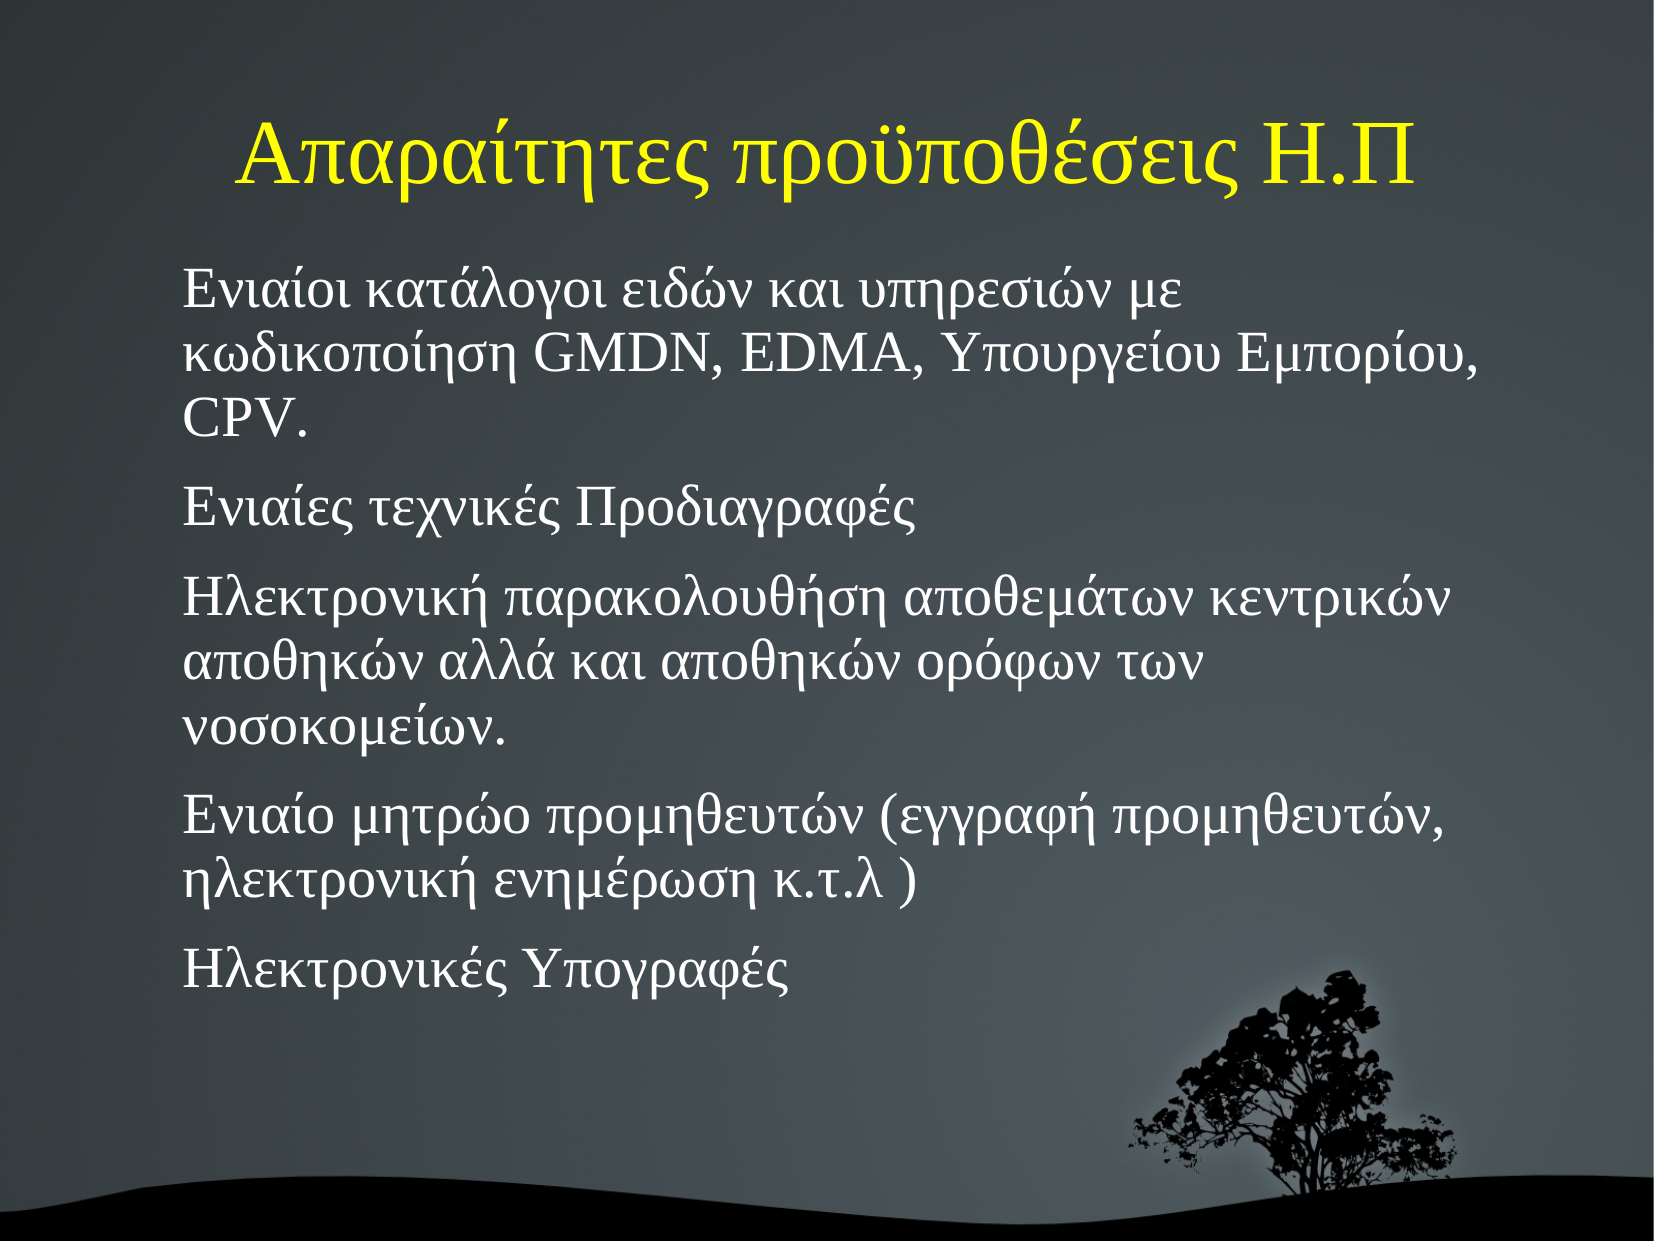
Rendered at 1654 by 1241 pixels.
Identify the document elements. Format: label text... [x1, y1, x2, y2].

picture [0, 0, 1654, 1241]
text_box Ενιαίοι κατάλογοι ειδών και υπηρεσιών με κωδικοποίηση GMDN, EDMA, Υπουργείου Εμπορίου, CPV. Ενιαίες τεχνικές Προδιαγραφές Ηλεκτρονική παρακολουθήση αποθεμάτων κεντρικών αποθηκών αλλά και αποθηκών ορόφων των νοσοκομείων. Ενιαίο μητρώο προμηθευτών (εγγραφή προμηθευτών, ηλεκτρονική ενημέρωση κ.τ.λ ) Ηλεκτρονικές Υπογραφές [168, 257, 1529, 1066]
title Απαραίτητες προϋποθέσεις Η.Π [82, 49, 1571, 257]
